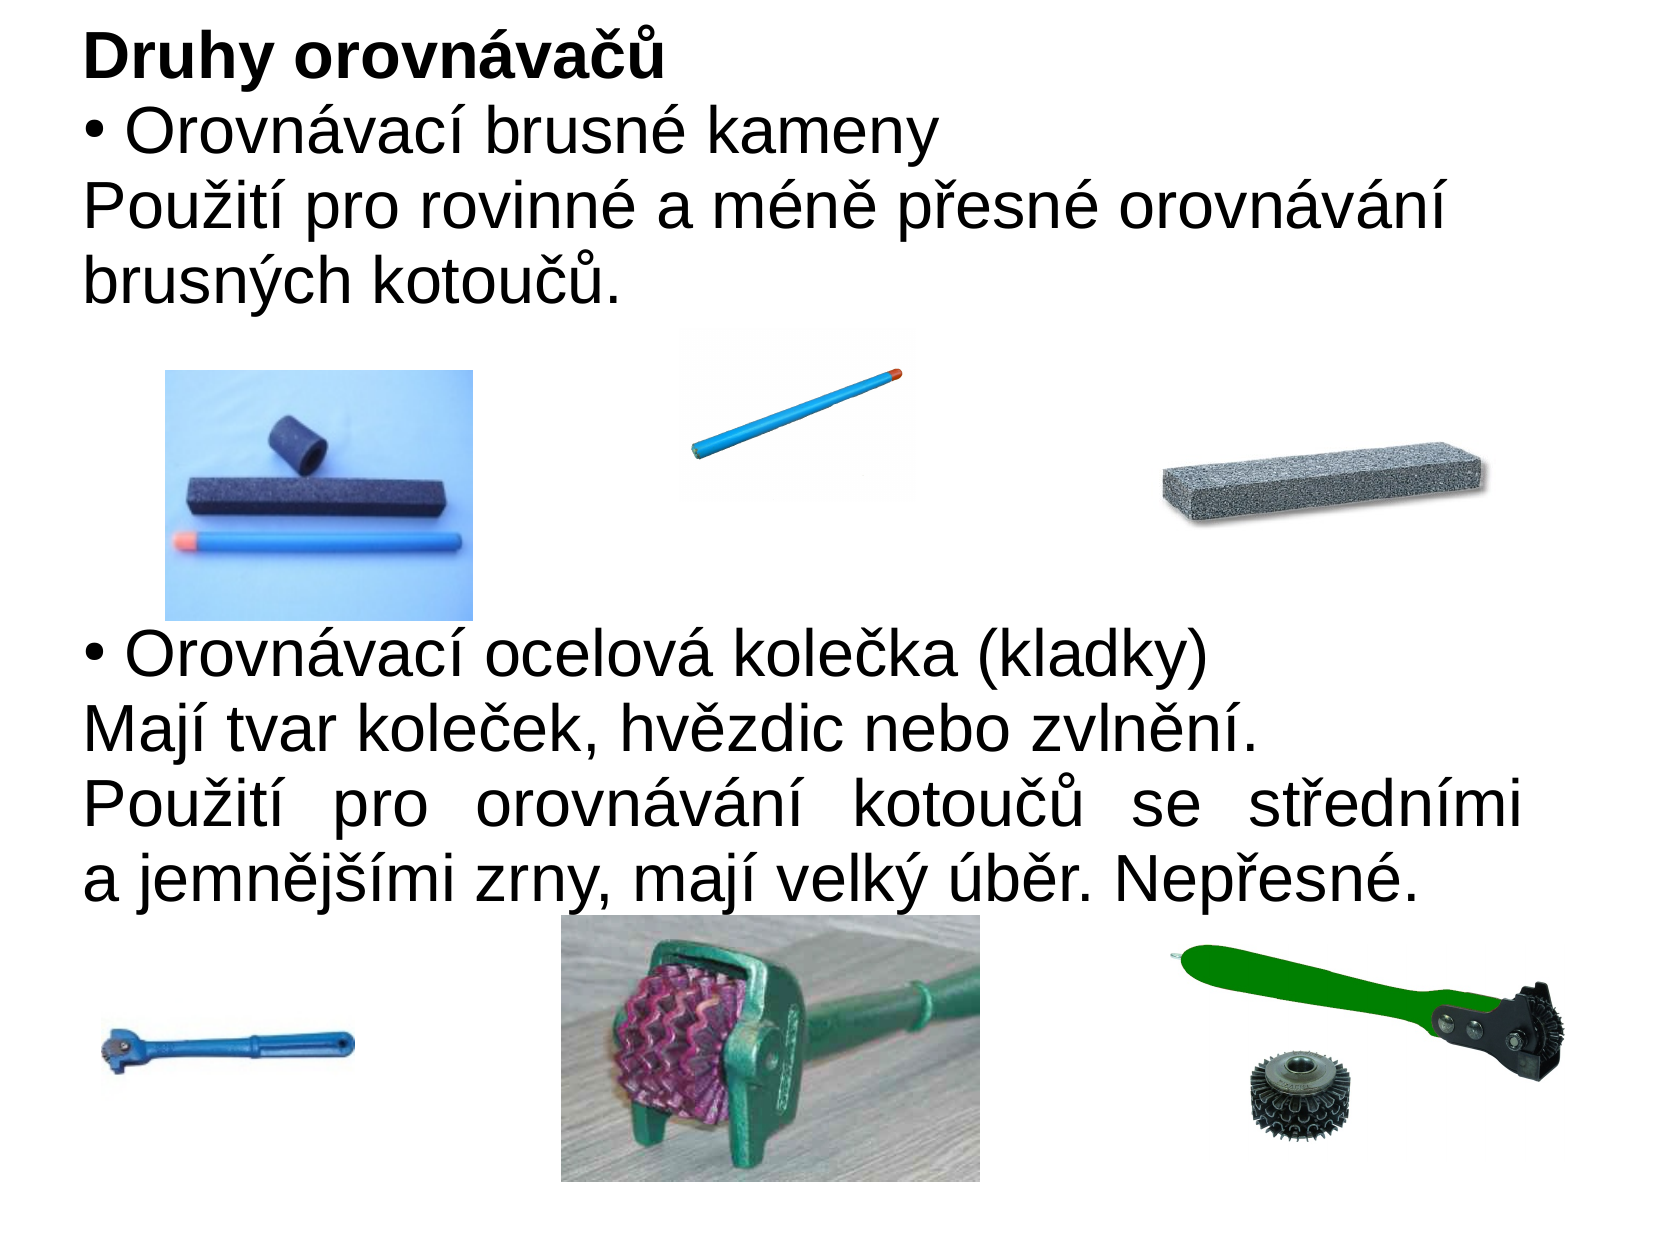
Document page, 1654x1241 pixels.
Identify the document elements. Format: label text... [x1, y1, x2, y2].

subtitle Druhy orovnávačů Orovnávací brusné kameny Použití pro rovinné a méně přesné orovnávání brusných kotoučů. Orovnávací ocelová kolečka (kladky) Mají tvar koleček, hvězdic nebo zvlnění. Použití pro orovnávání kotoučů se středními a jemnějšími zrny, mají velký úběr. Nepřesné. [82, 18, 1571, 1140]
picture [1151, 341, 1496, 621]
picture [165, 370, 473, 621]
picture [1170, 944, 1565, 1162]
picture [101, 974, 355, 1119]
picture [679, 328, 916, 502]
picture [561, 915, 980, 1182]
